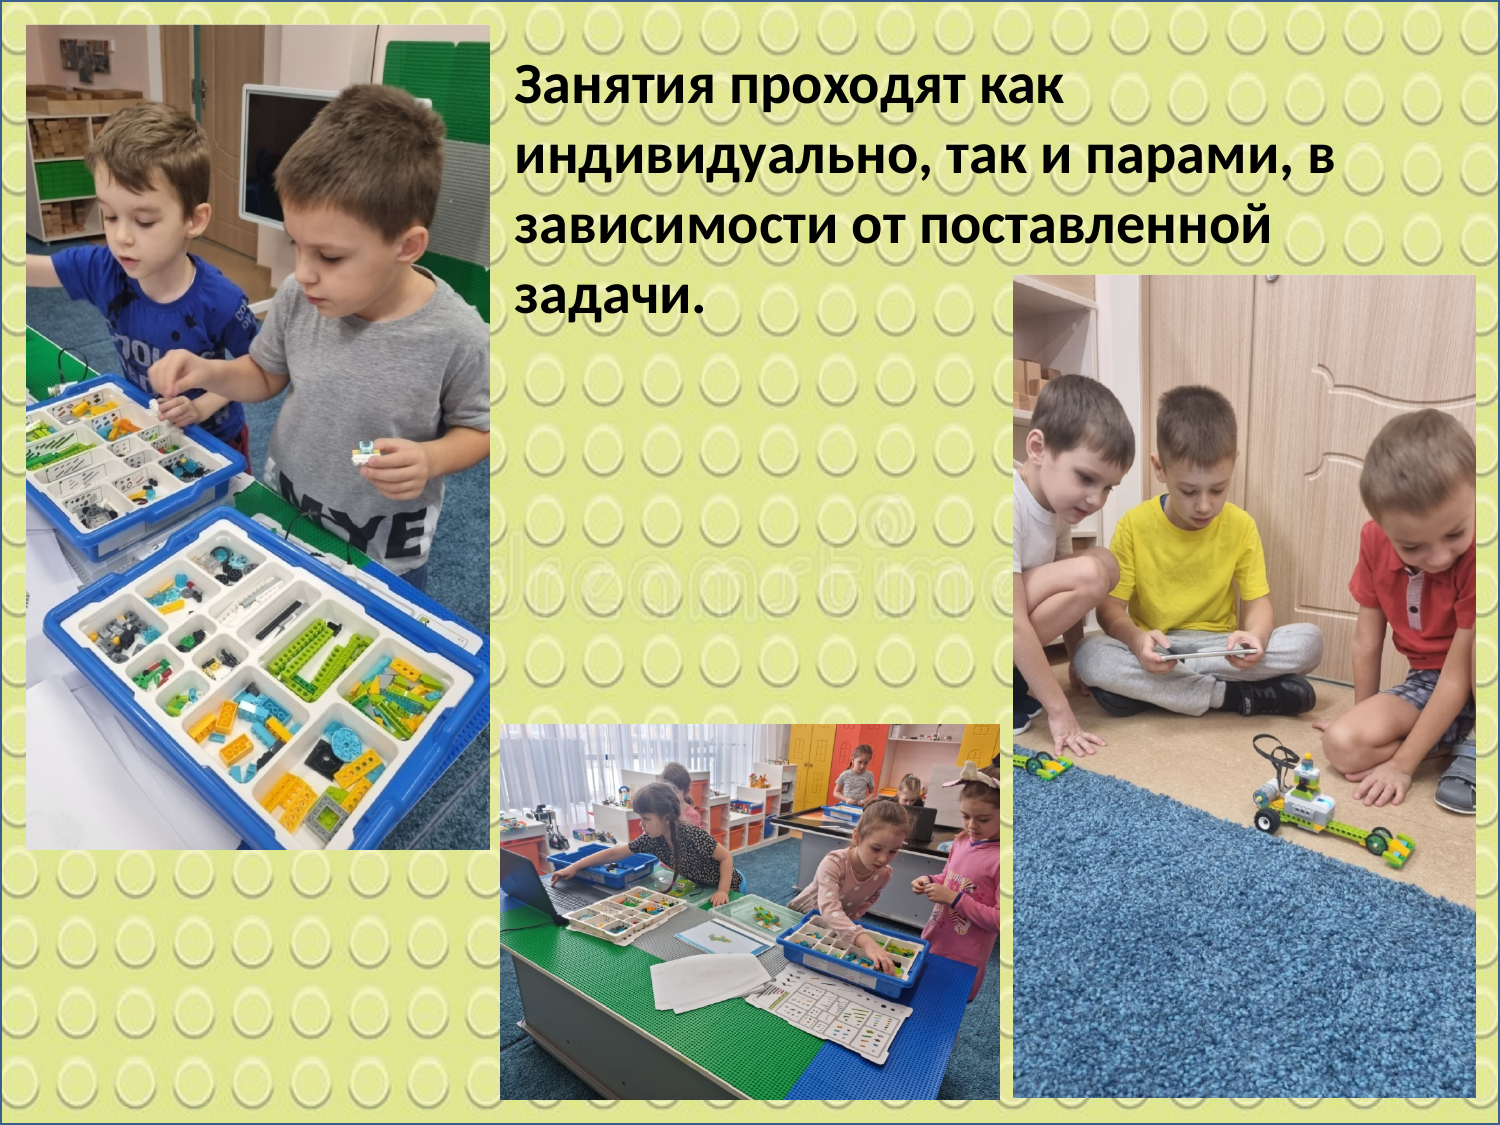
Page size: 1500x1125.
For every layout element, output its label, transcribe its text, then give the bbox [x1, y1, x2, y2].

picture [25, 24, 490, 850]
text_box [0, 0, 1500, 1125]
text_box Занятия проходят как индивидуально, так и парами, в зависимости от поставленной задачи. [499, 37, 1475, 333]
picture [500, 724, 1000, 1100]
picture [1012, 275, 1476, 1098]
